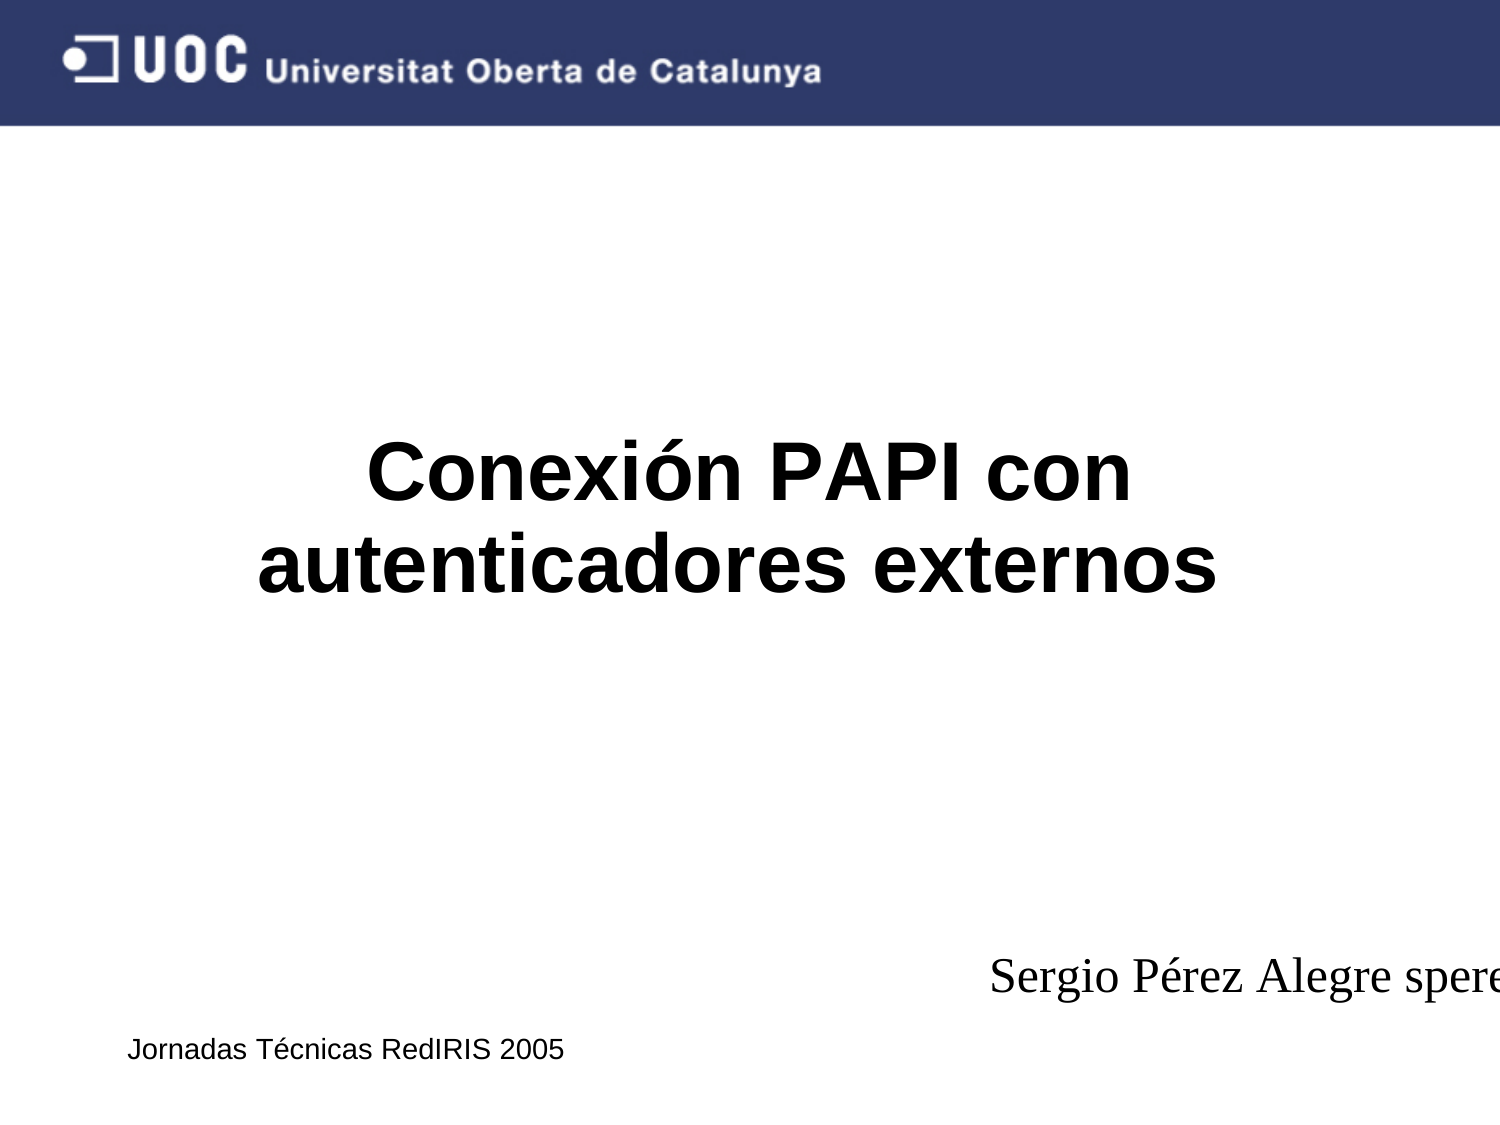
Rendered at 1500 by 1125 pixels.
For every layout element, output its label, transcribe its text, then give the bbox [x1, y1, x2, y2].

title Conexión PAPI con autenticadores externos [112, 397, 1388, 639]
picture [0, 0, 1500, 1125]
text_box Sergio Pérez Alegre sperezale@uoc.edu [974, 940, 1500, 1012]
